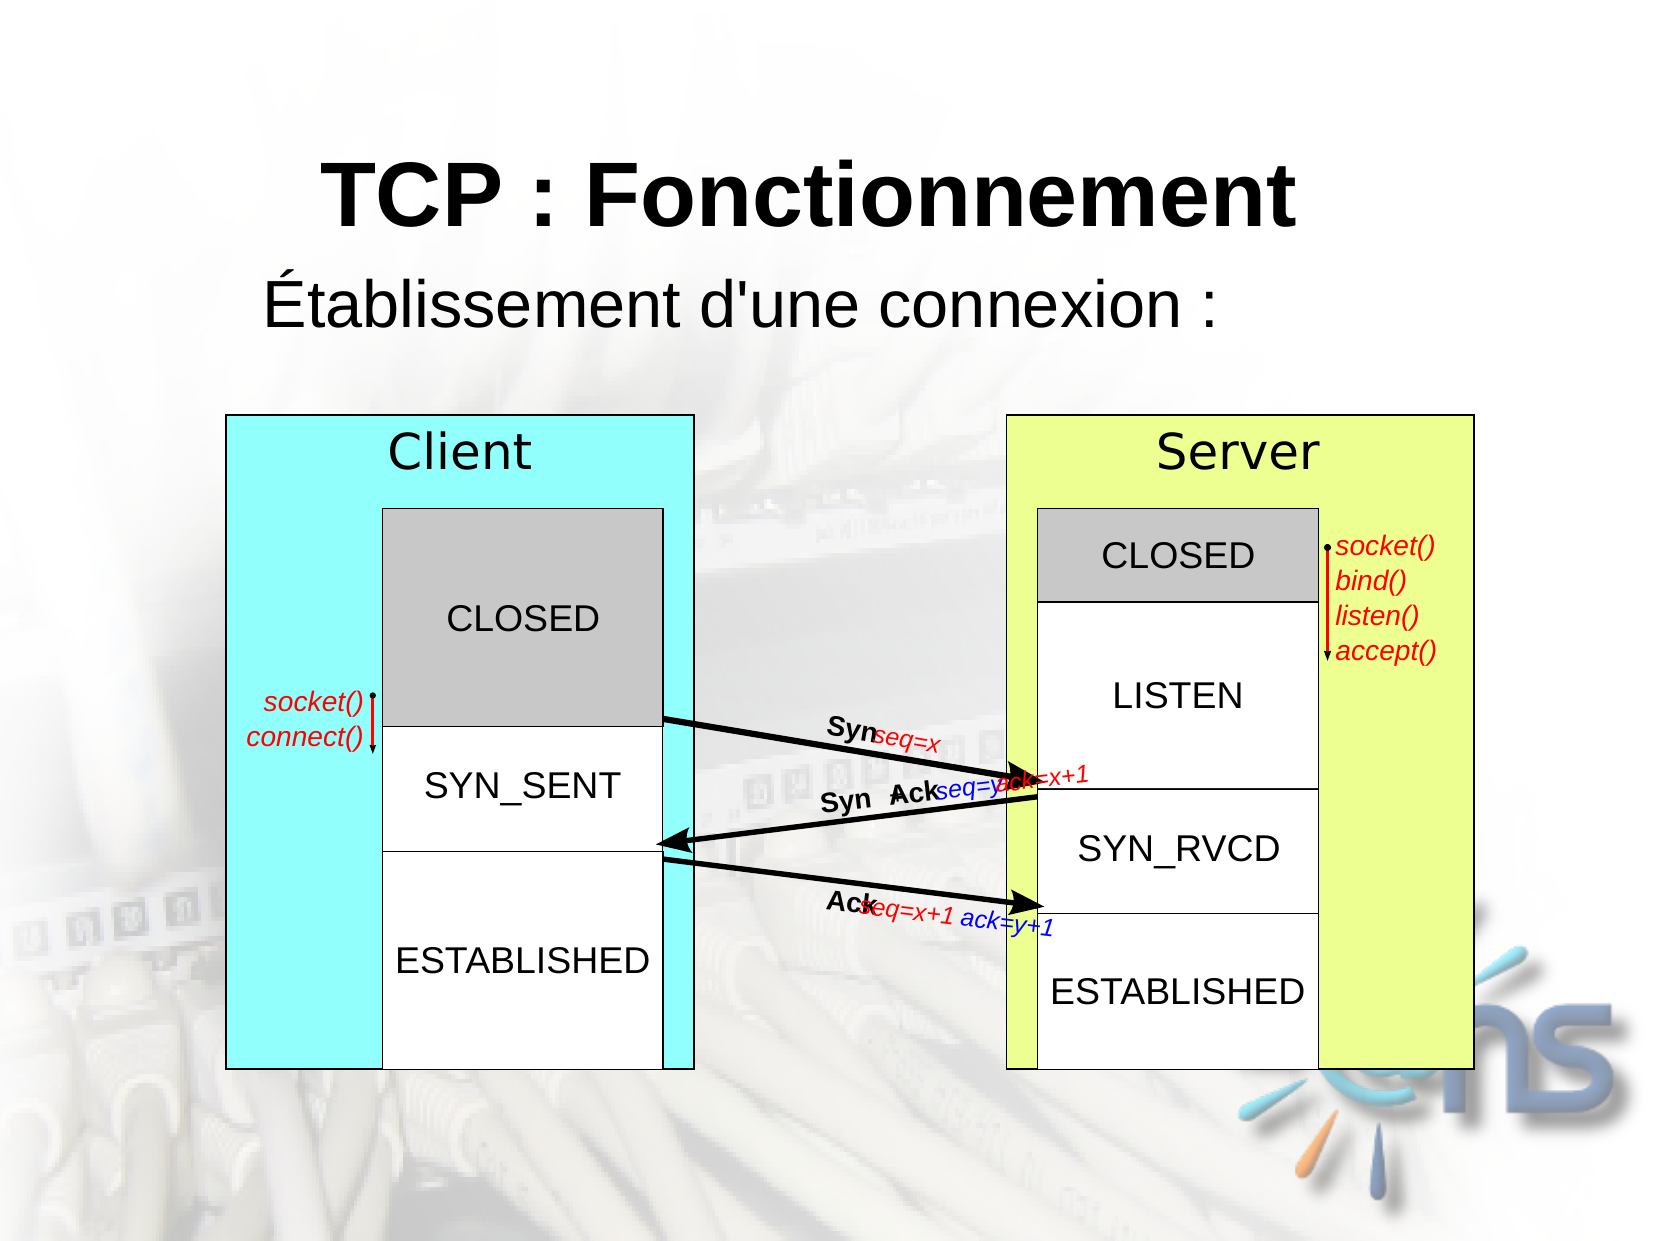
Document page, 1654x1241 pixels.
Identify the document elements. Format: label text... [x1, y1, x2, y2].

text_box Établissement d'une connexion : [248, 259, 1477, 350]
title TCP : Fonctionnement [82, 90, 1536, 298]
picture [0, 0, 1654, 1241]
